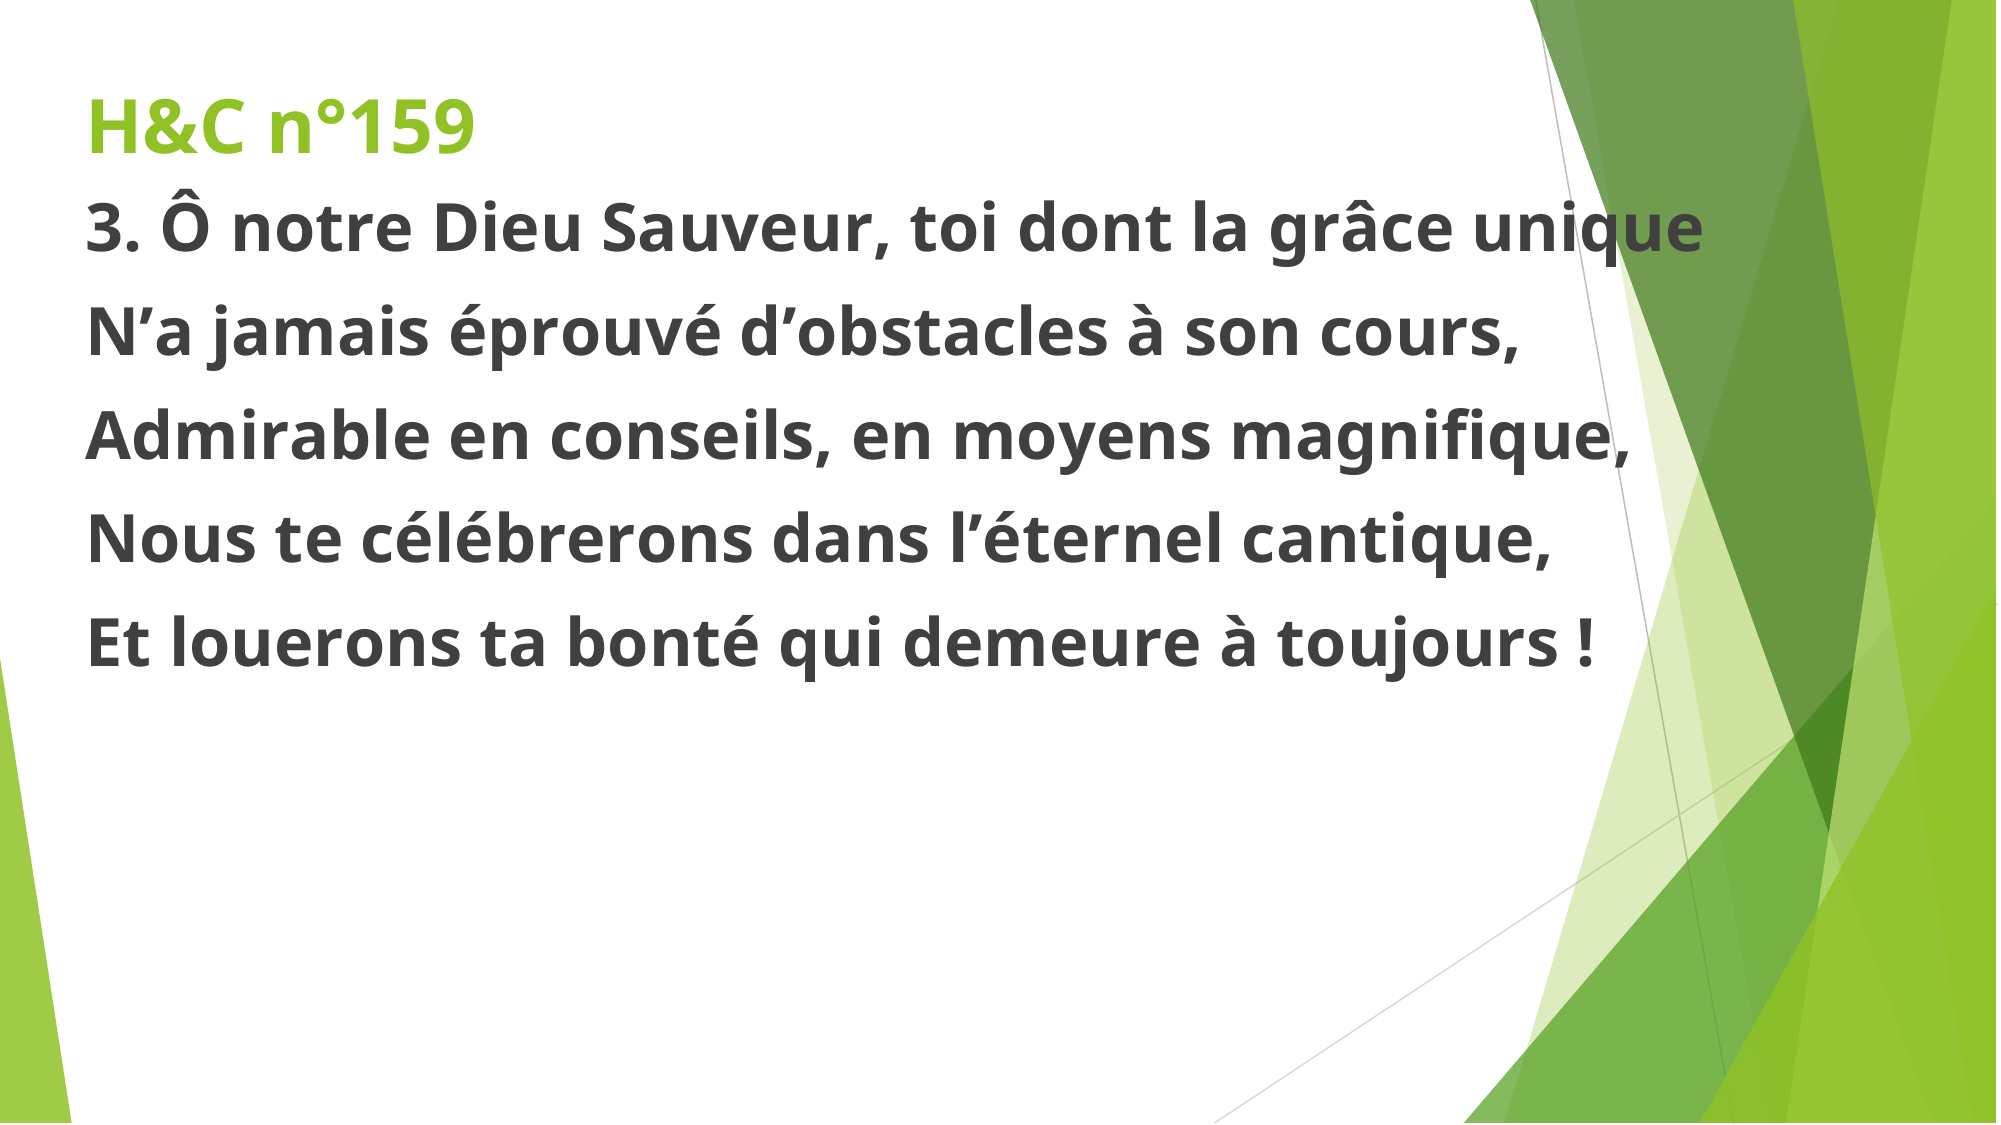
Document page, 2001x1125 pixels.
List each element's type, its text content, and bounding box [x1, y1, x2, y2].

text_box 3. Ô notre Dieu Sauveur, toi dont la grâce unique N’a jamais éprouvé d’obstacles à son cours, Admirable en conseils, en moyens magnifique, Nous te célébrerons dans l’éternel cantique, Et louerons ta bonté qui demeure à toujours ! [70, 165, 1985, 1075]
text_box H&C n°159 [70, 70, 567, 165]
